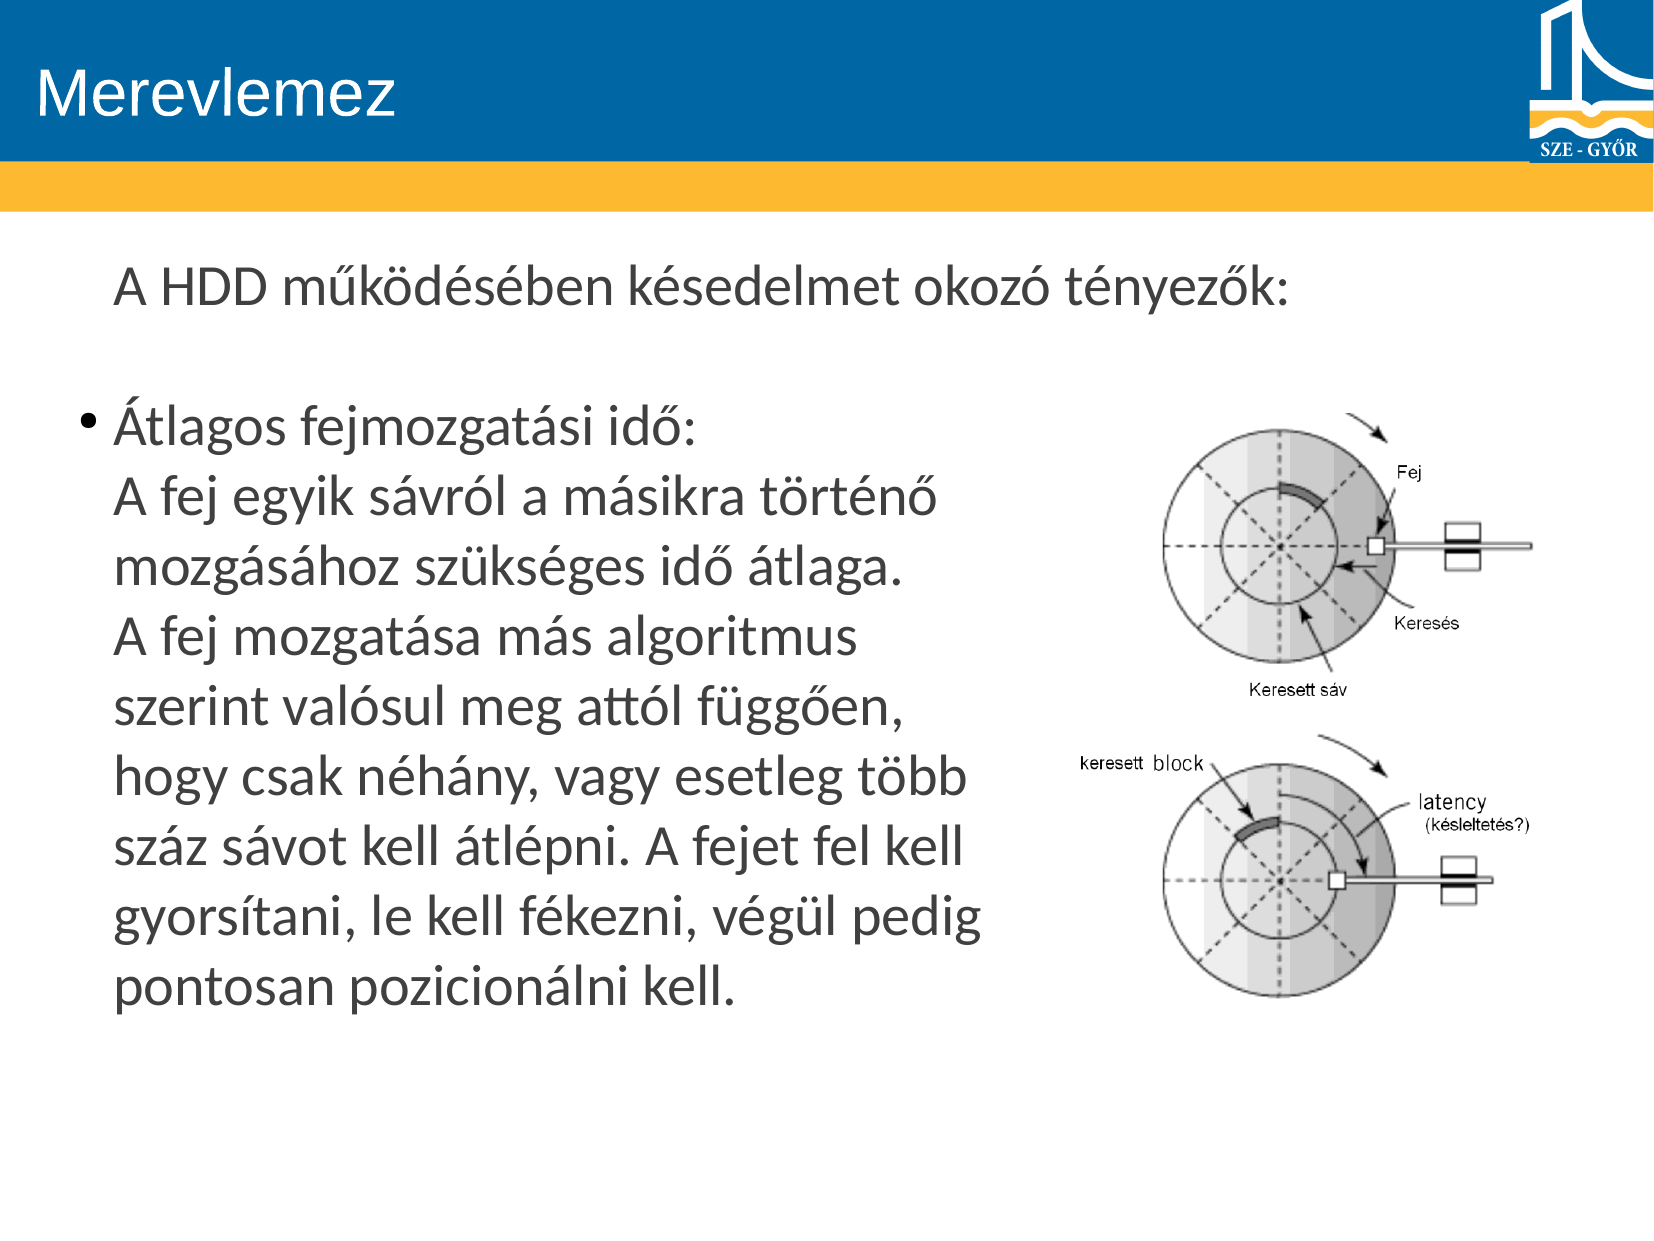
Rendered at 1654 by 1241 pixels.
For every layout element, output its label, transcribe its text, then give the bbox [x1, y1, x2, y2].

picture [1074, 413, 1546, 1000]
text_box A HDD működésében késedelmet okozó tényezők: Átlagos fejmozgatási idő: A fej egyik sávról a másikra történő mozgásához szükséges idő átlaga. A fej mozgatása más algoritmus szerint valósul meg attól függően, hogy csak néhány, vagy esetleg több száz sávot kell átlépni. A fejet fel kell gyorsítani, le kell fékezni, végül pedig pontosan pozicionálni kell. [78, 247, 1335, 1198]
picture [1529, 0, 1654, 163]
text_box Merevlemez [34, 48, 1524, 144]
